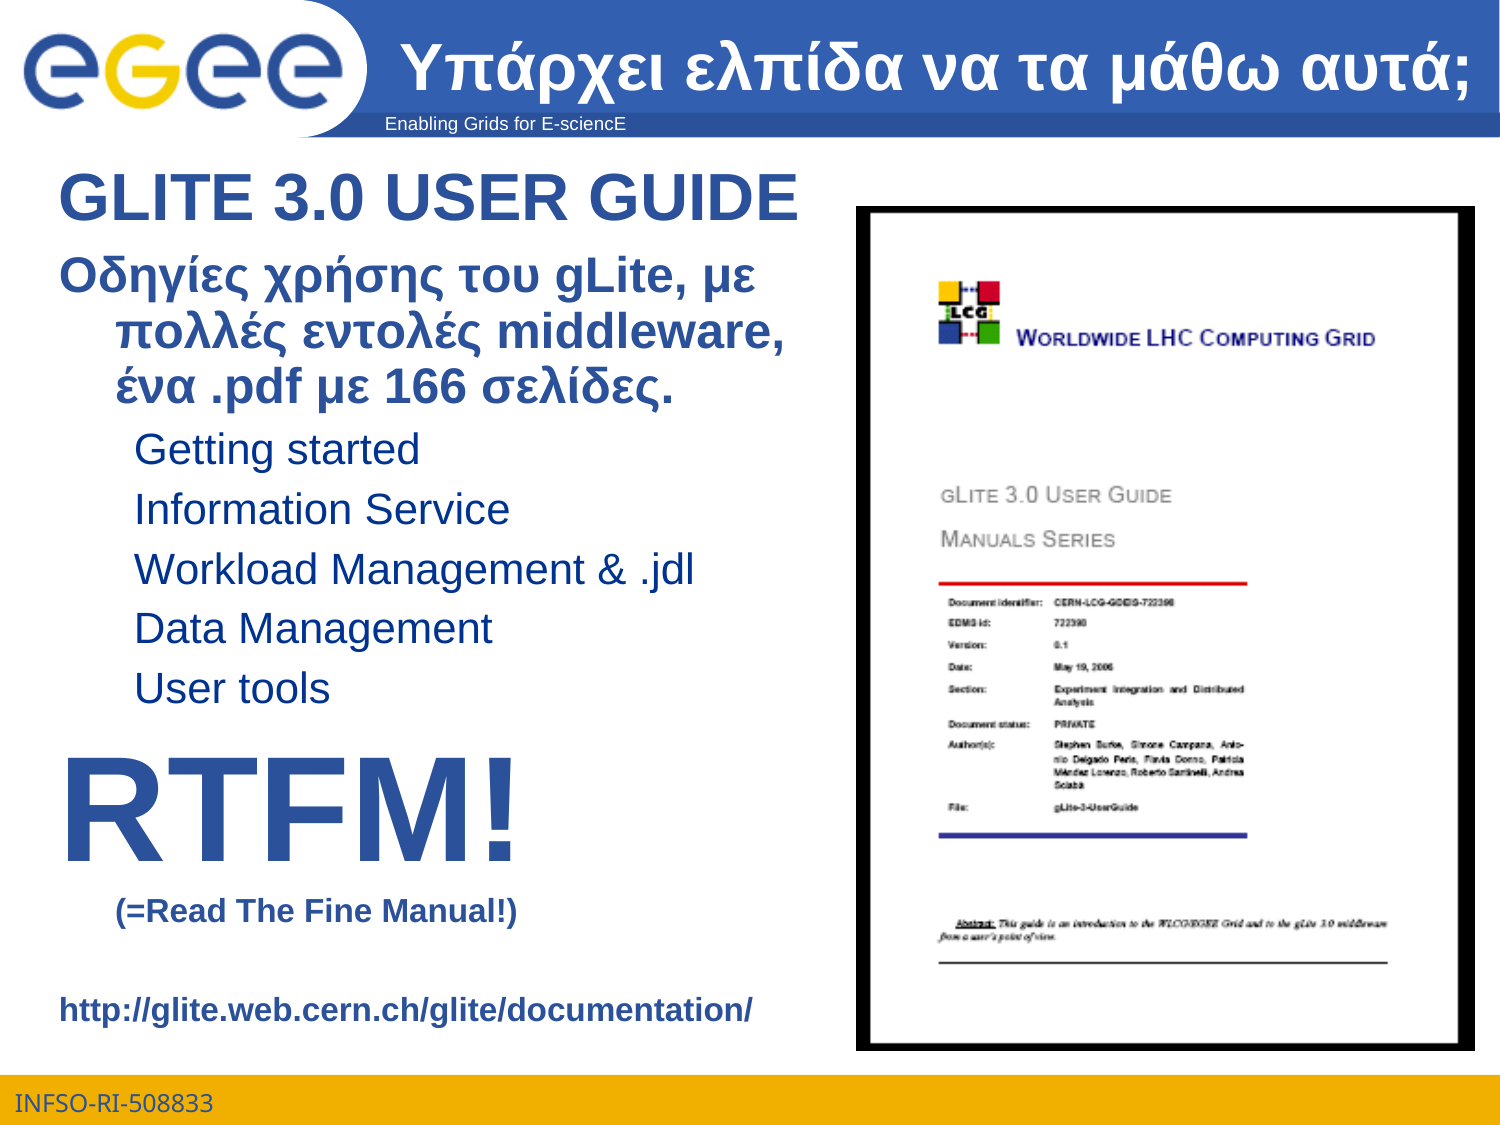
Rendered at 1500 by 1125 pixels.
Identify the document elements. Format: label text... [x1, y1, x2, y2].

picture [856, 206, 1475, 1051]
list GLITE 3.0 USER GUIDE Οδηγίες χρήσης του gLite, με πολλές εντολές middleware, ένα .pdf με 166 σελίδες. Getting started Information Service Workload Management & .jdl Data Management User tools RTFM! (=Read The Fine Manual!) http://glite.web.cern.ch/glite/documentation/ [59, 159, 827, 1051]
title Υπάρχει ελπίδα να τα μάθω αυτά; [369, 0, 1475, 195]
picture [18, 30, 349, 112]
